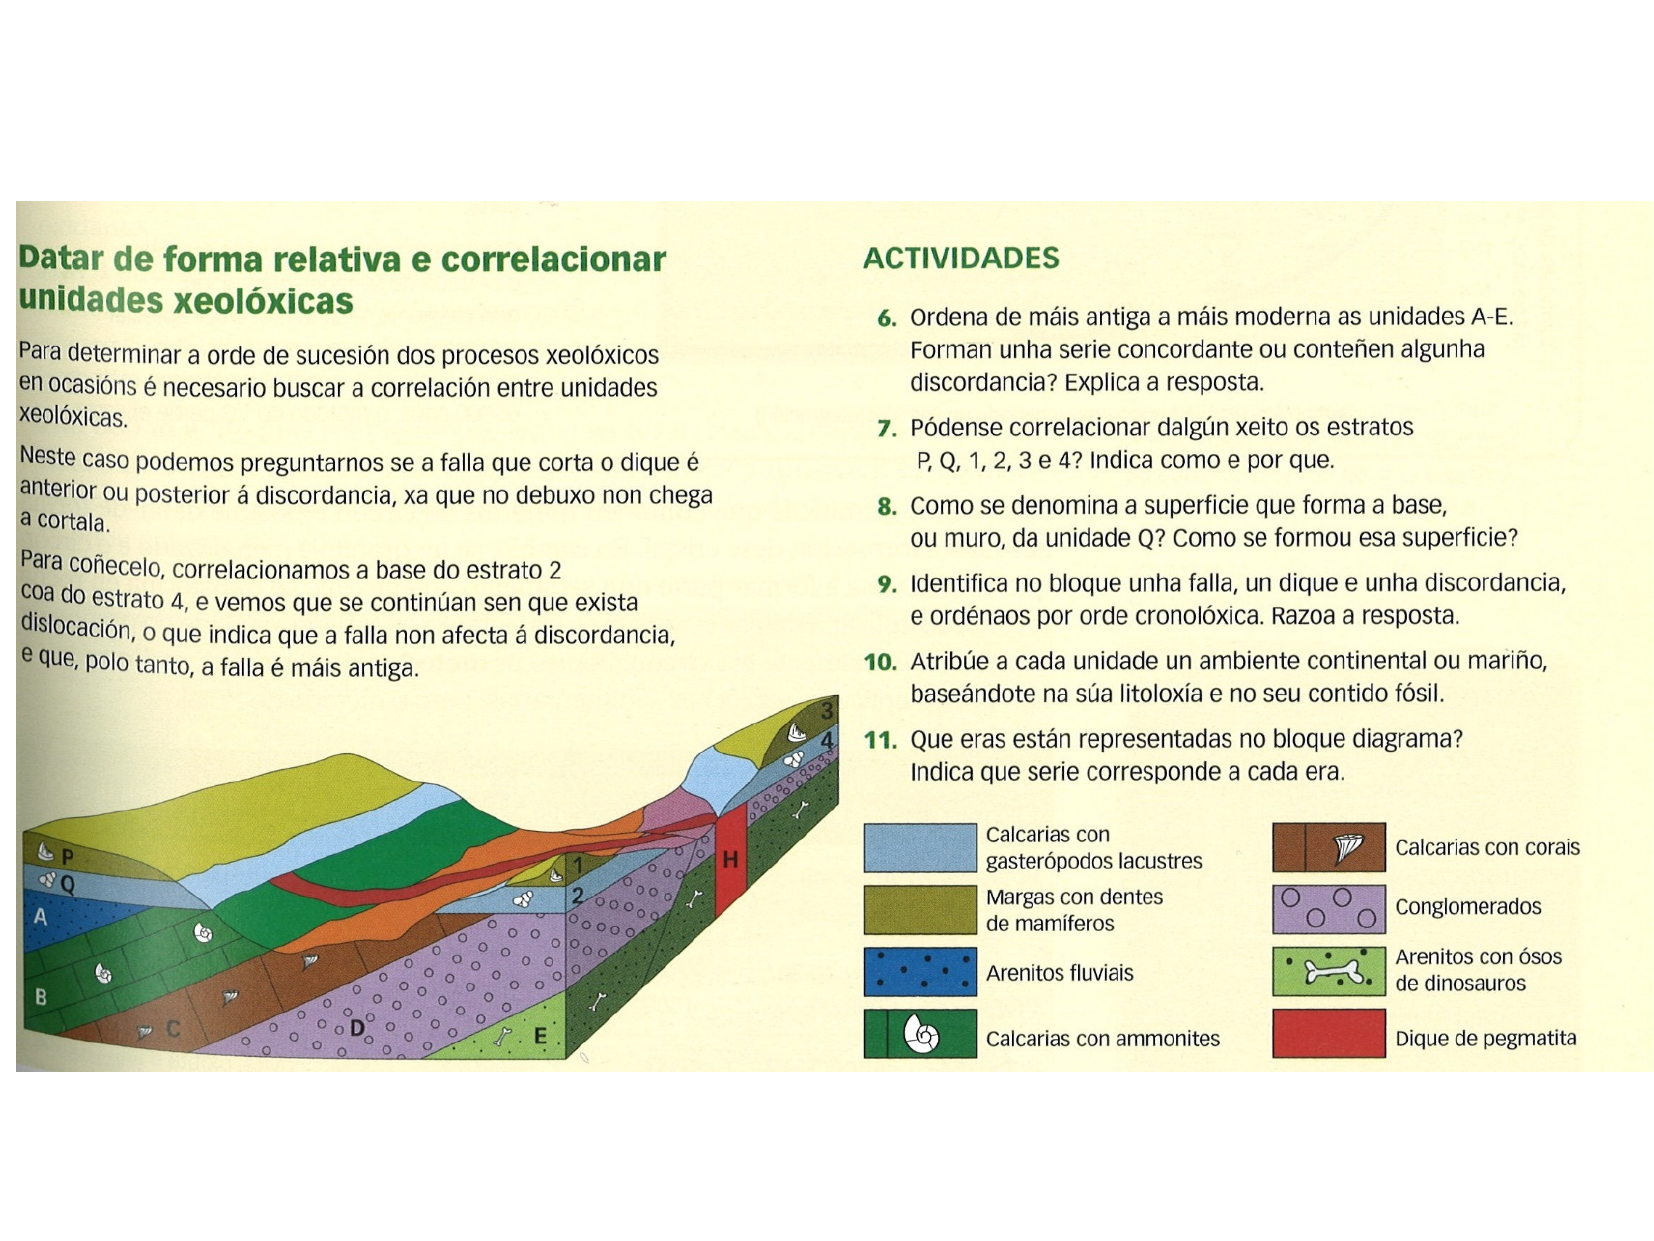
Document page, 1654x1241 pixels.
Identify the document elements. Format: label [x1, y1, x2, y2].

picture [16, 201, 1654, 1072]
